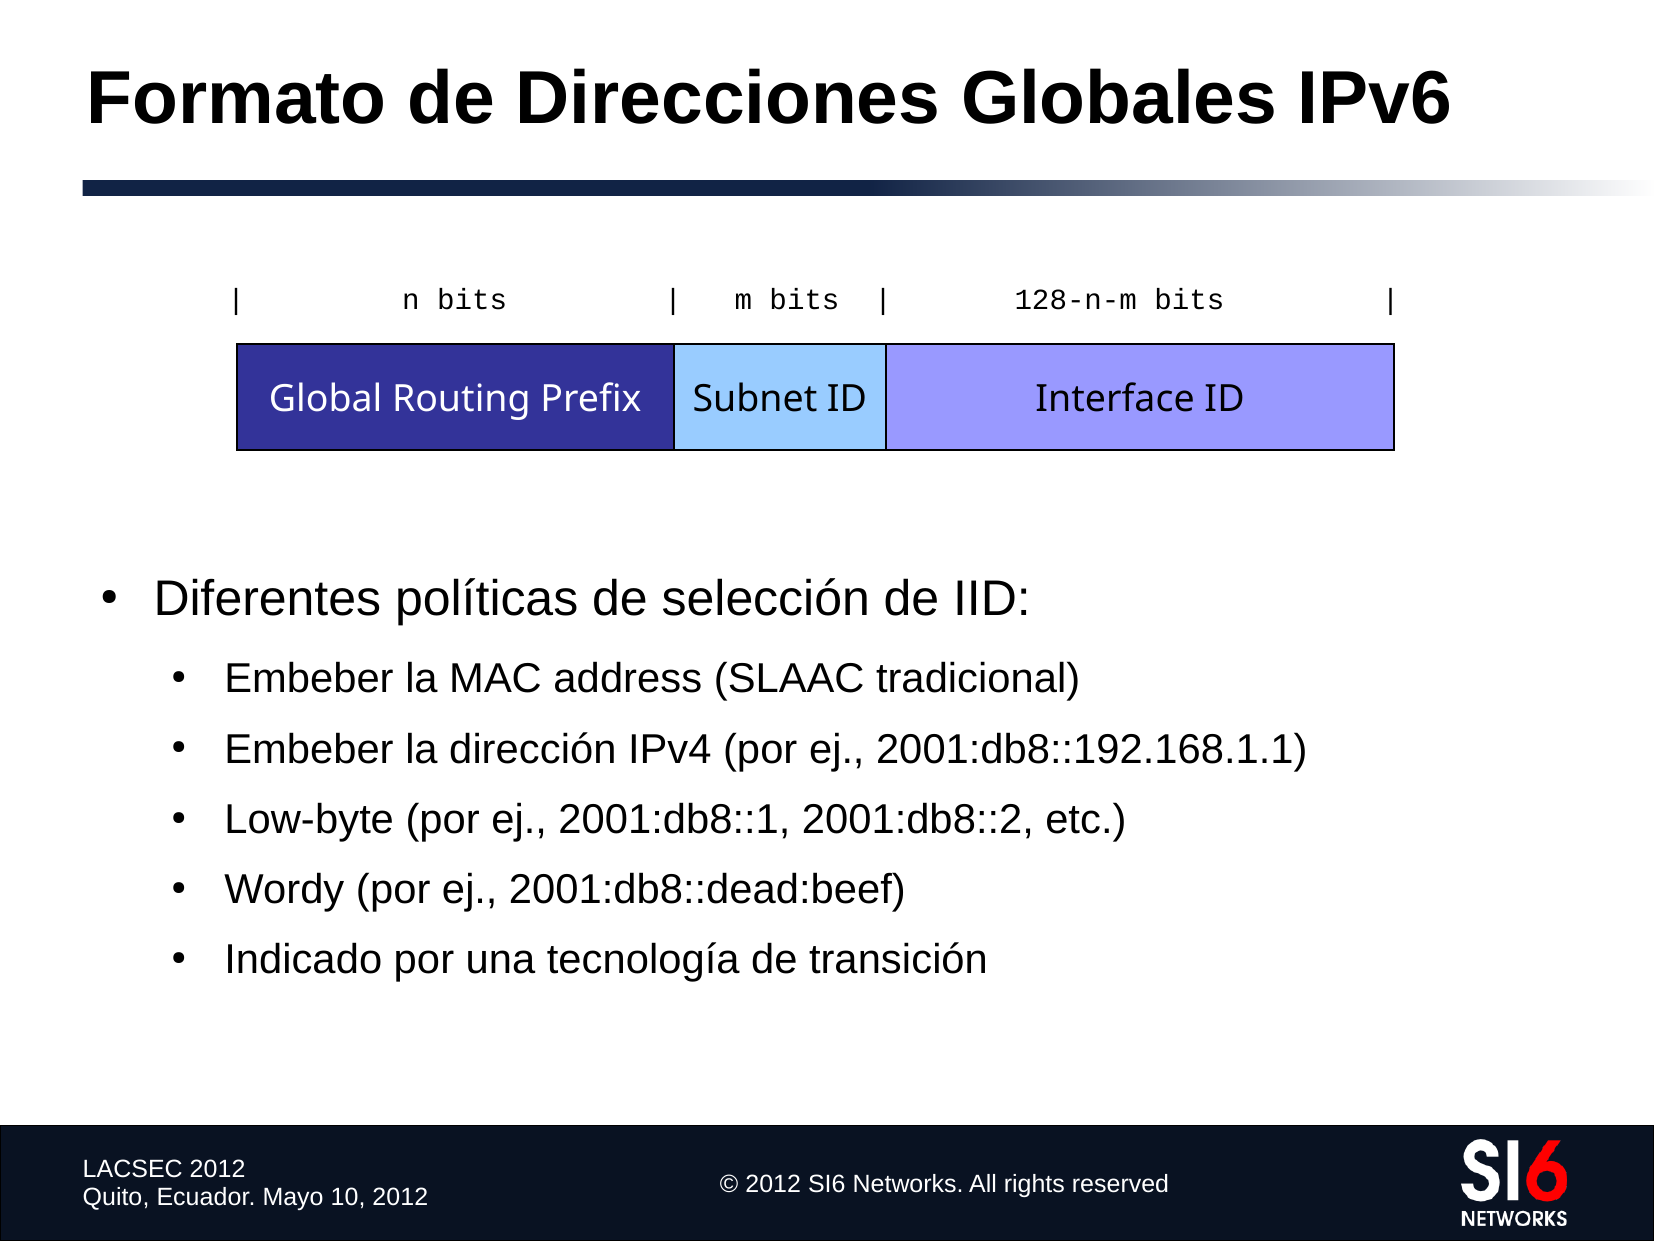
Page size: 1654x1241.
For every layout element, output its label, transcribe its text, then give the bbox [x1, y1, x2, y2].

title Formato de Direcciones Globales IPv6 [86, 30, 1576, 166]
text_box Global Routing Prefix [236, 343, 673, 450]
text_box Interface ID [886, 343, 1394, 450]
picture [1461, 1139, 1567, 1226]
list Diferentes políticas de selección de IID: Embeber la MAC address (SLAAC tradicional) Embeber la dirección IPv4 (por ej., 2001:db8::192.168.1.1) Low-byte (por ej., 2001:db8::1, 2001:db8::2, etc.) Wordy (por ej., 2001:db8::dead:beef) Indicado por una tecnología de transición [82, 570, 1571, 1059]
text_box Subnet ID [673, 343, 886, 450]
text_box | n bits | m bits | 128-n-m bits | [195, 273, 1437, 324]
